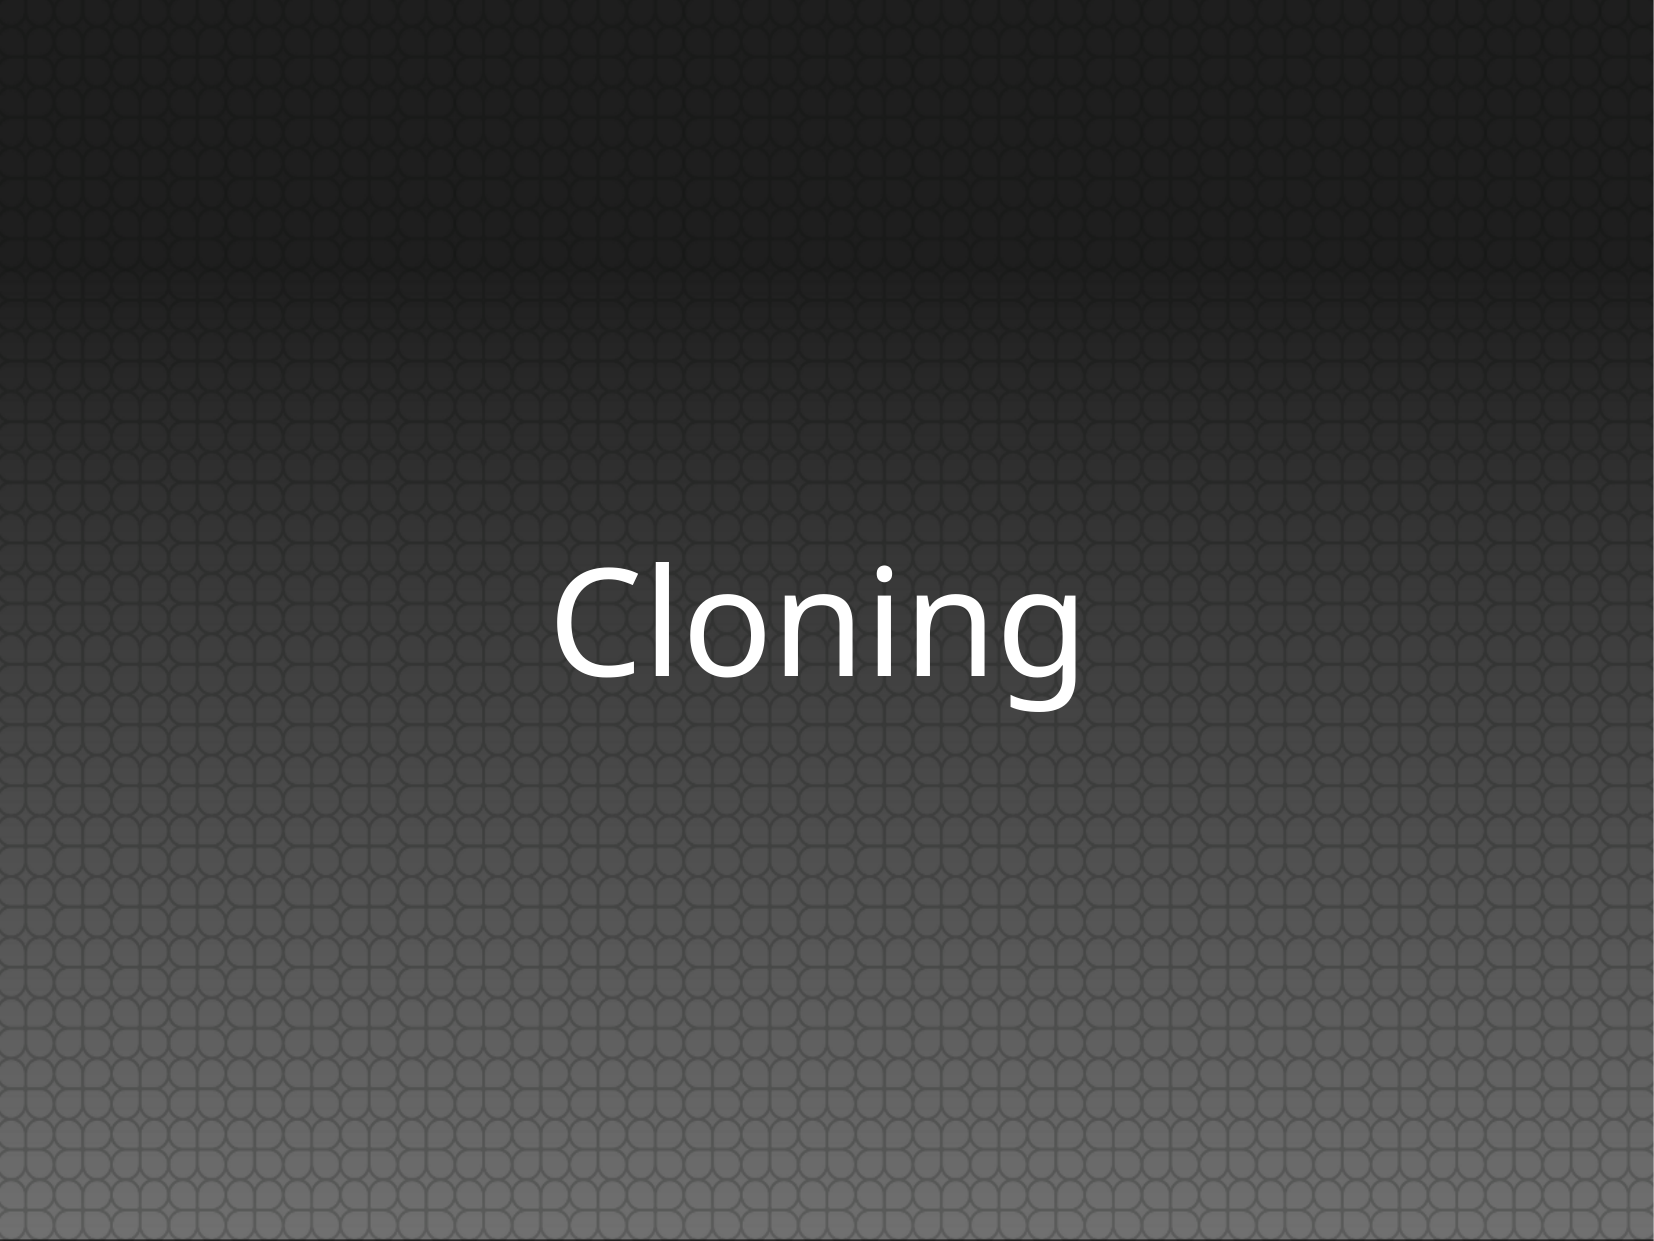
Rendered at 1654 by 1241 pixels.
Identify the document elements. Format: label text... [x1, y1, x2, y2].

title Cloning [75, 525, 1564, 713]
picture [0, 0, 1654, 1241]
